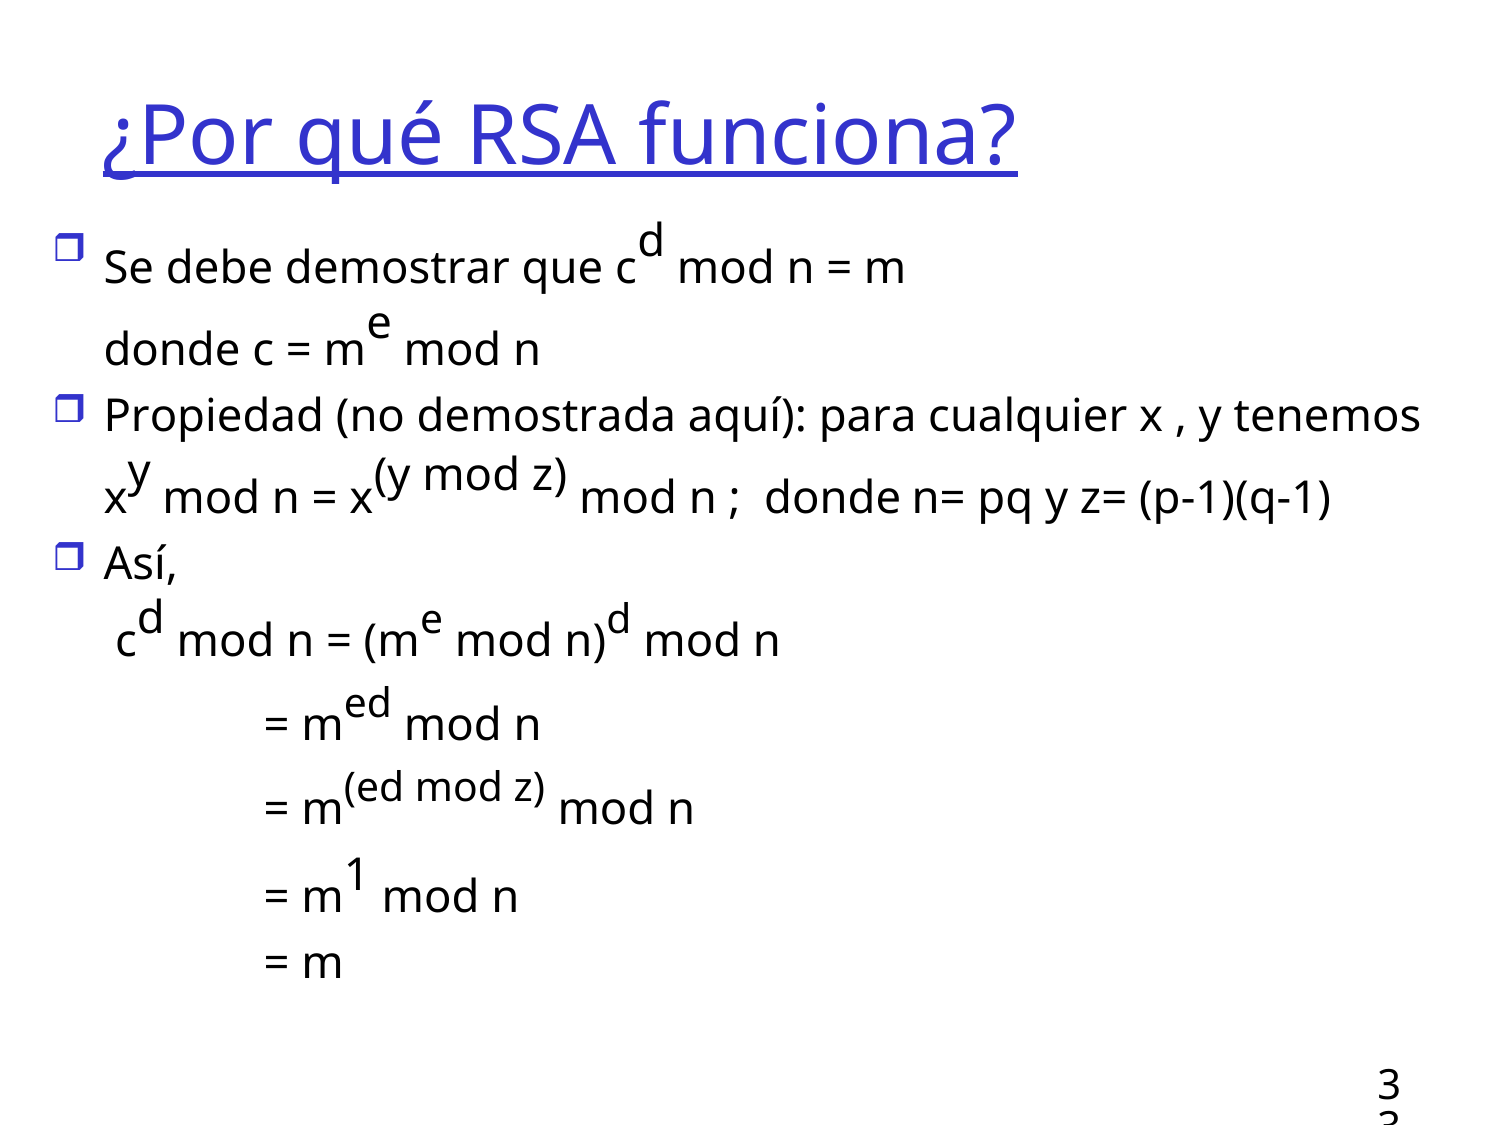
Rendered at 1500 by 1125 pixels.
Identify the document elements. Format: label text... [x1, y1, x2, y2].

list Se debe demostrar que cd mod n = m donde c = me mod n Propiedad (no demostrada aquí): para cualquier x , y tenemos xy mod n = x(y mod z) mod n ; donde n= pq y z= (p-1)(q-1) Así, cd mod n = (me mod n)d mod n = med mod n = m(ed mod z) mod n = m1 mod n = m [37, 203, 1453, 1040]
title ¿Por qué RSA funciona? [87, 37, 1363, 203]
